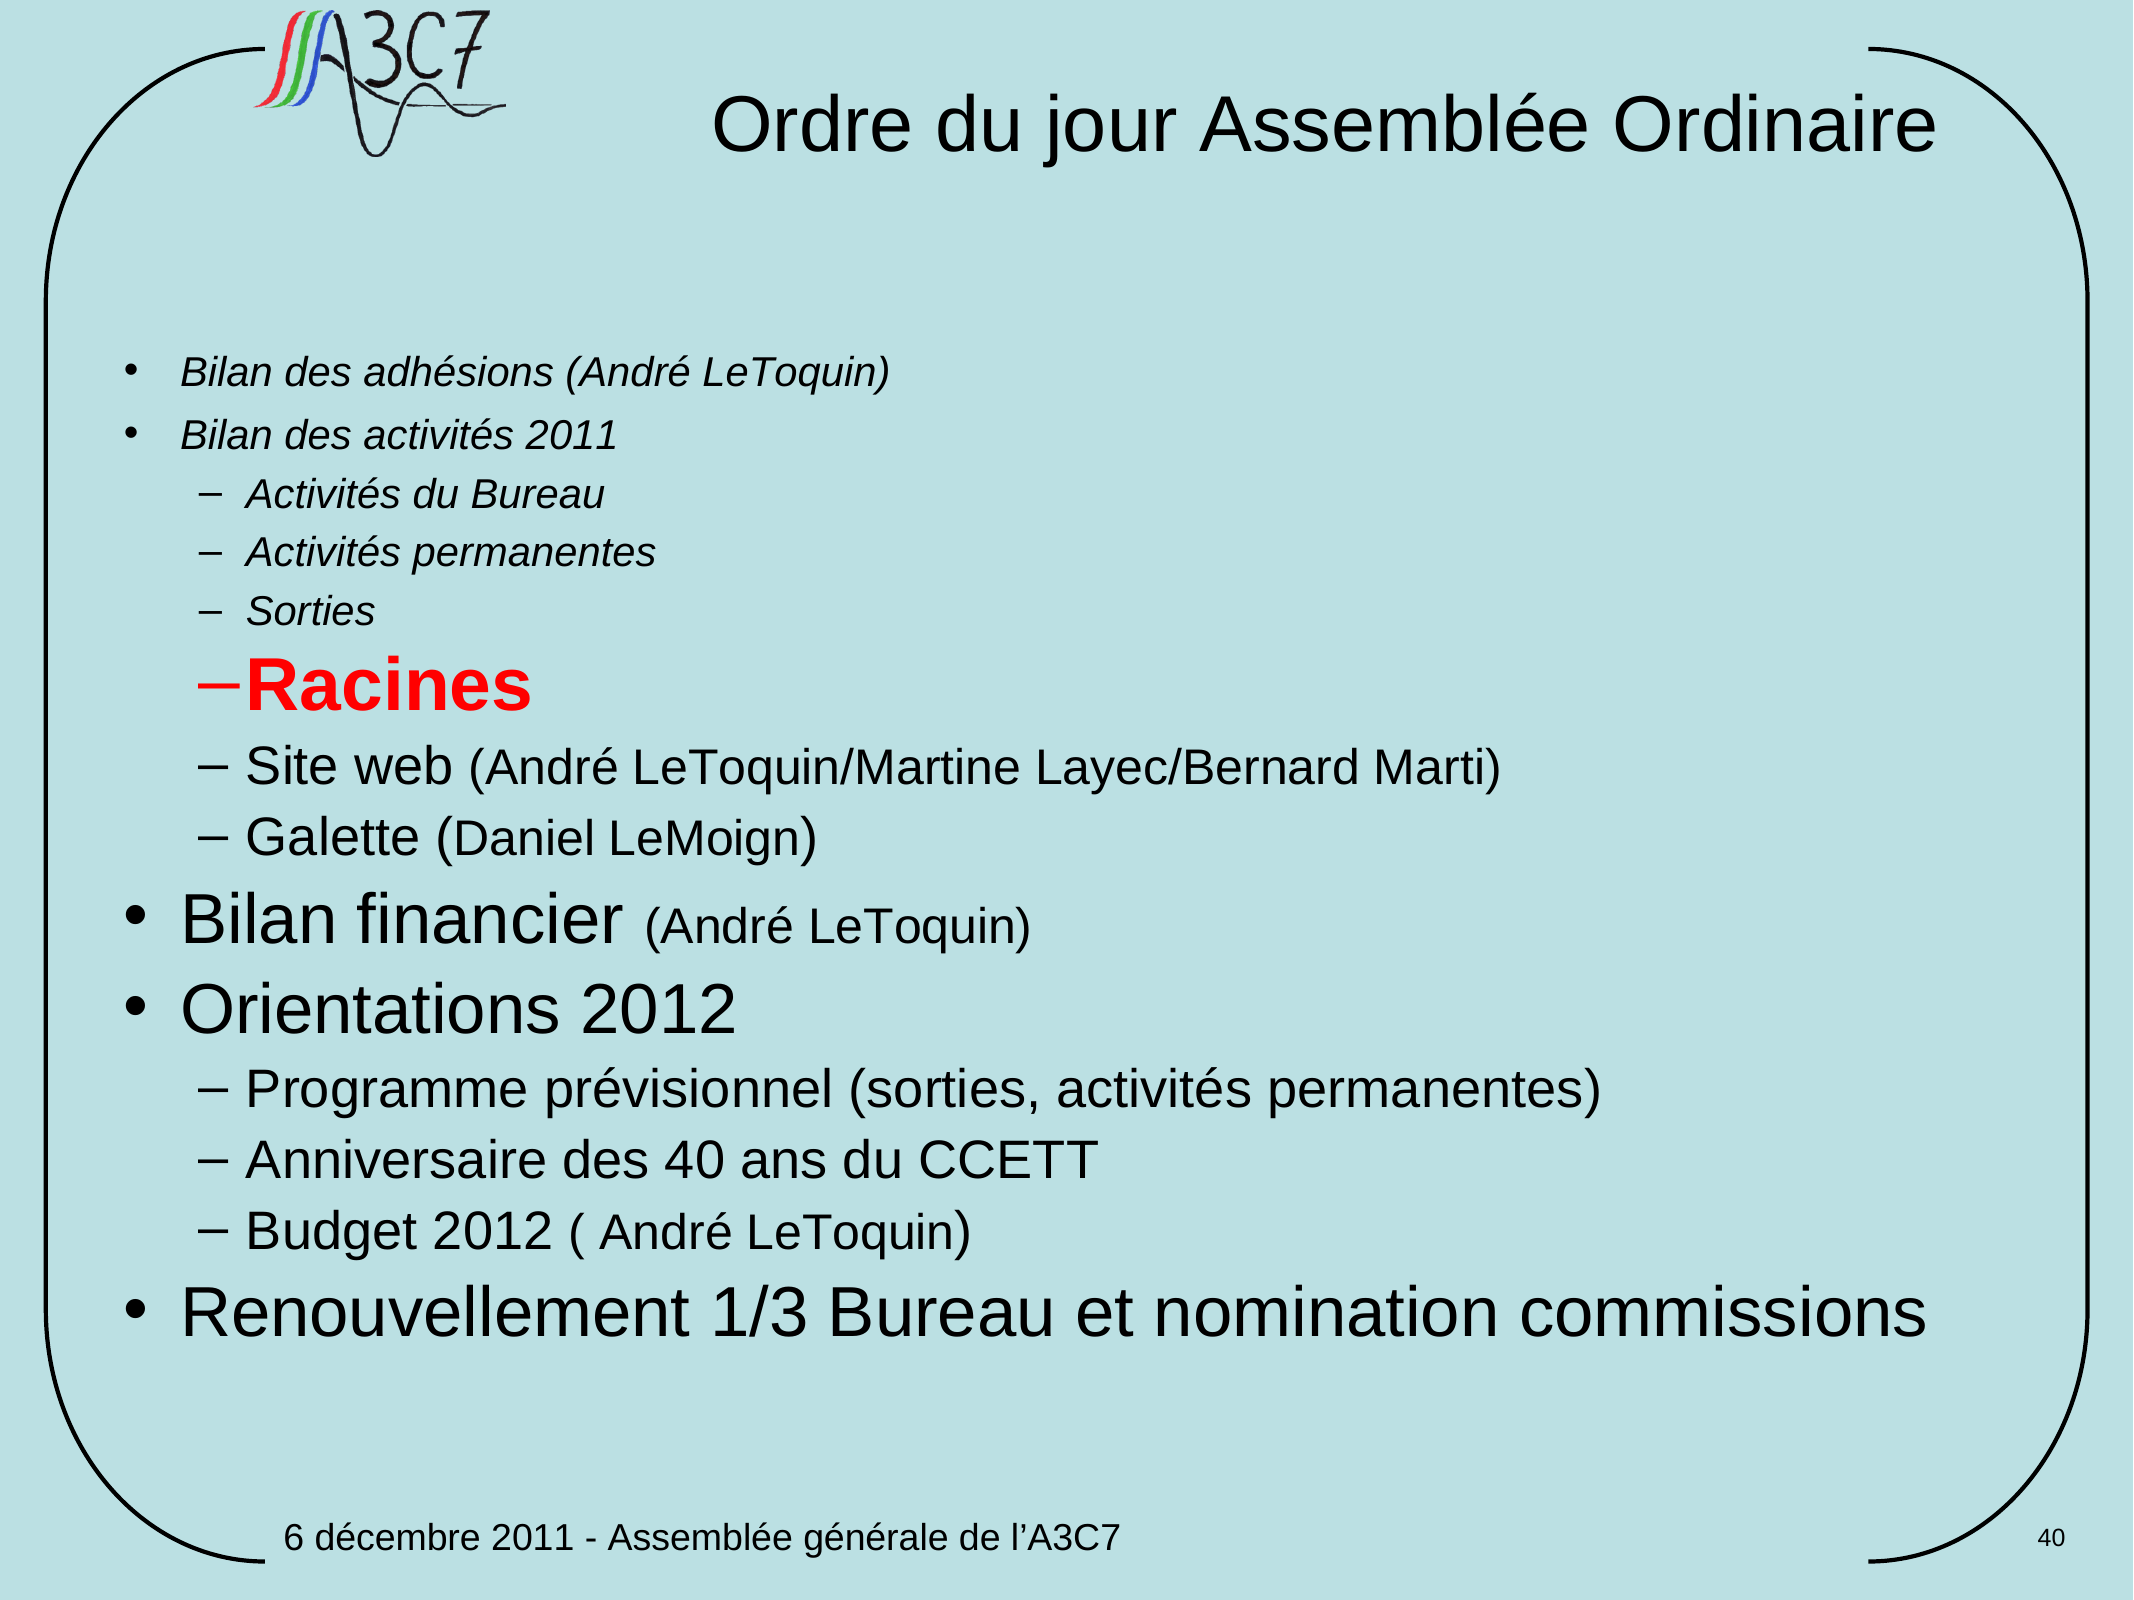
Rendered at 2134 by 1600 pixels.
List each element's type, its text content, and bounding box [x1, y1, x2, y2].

picture [253, 10, 506, 64]
title Ordre du jour Assemblée Ordinaire [106, 64, 1959, 347]
list Bilan des adhésions (André LeToquin) Bilan des activités 2011 Activités du Bureau Activités permanentes Sorties Racines Site web (André LeToquin/Martine Layec/Bernard Marti) Galette (Daniel LeMoign) Bilan financier (André LeToquin) Orientations 2012 Programme prévisionnel (sorties, activités permanentes) Anniversaire des 40 ans du CCETT Budget 2012 ( André LeToquin) Renouvellement 1/3 Bureau et nomination commissions [109, 346, 2030, 1600]
